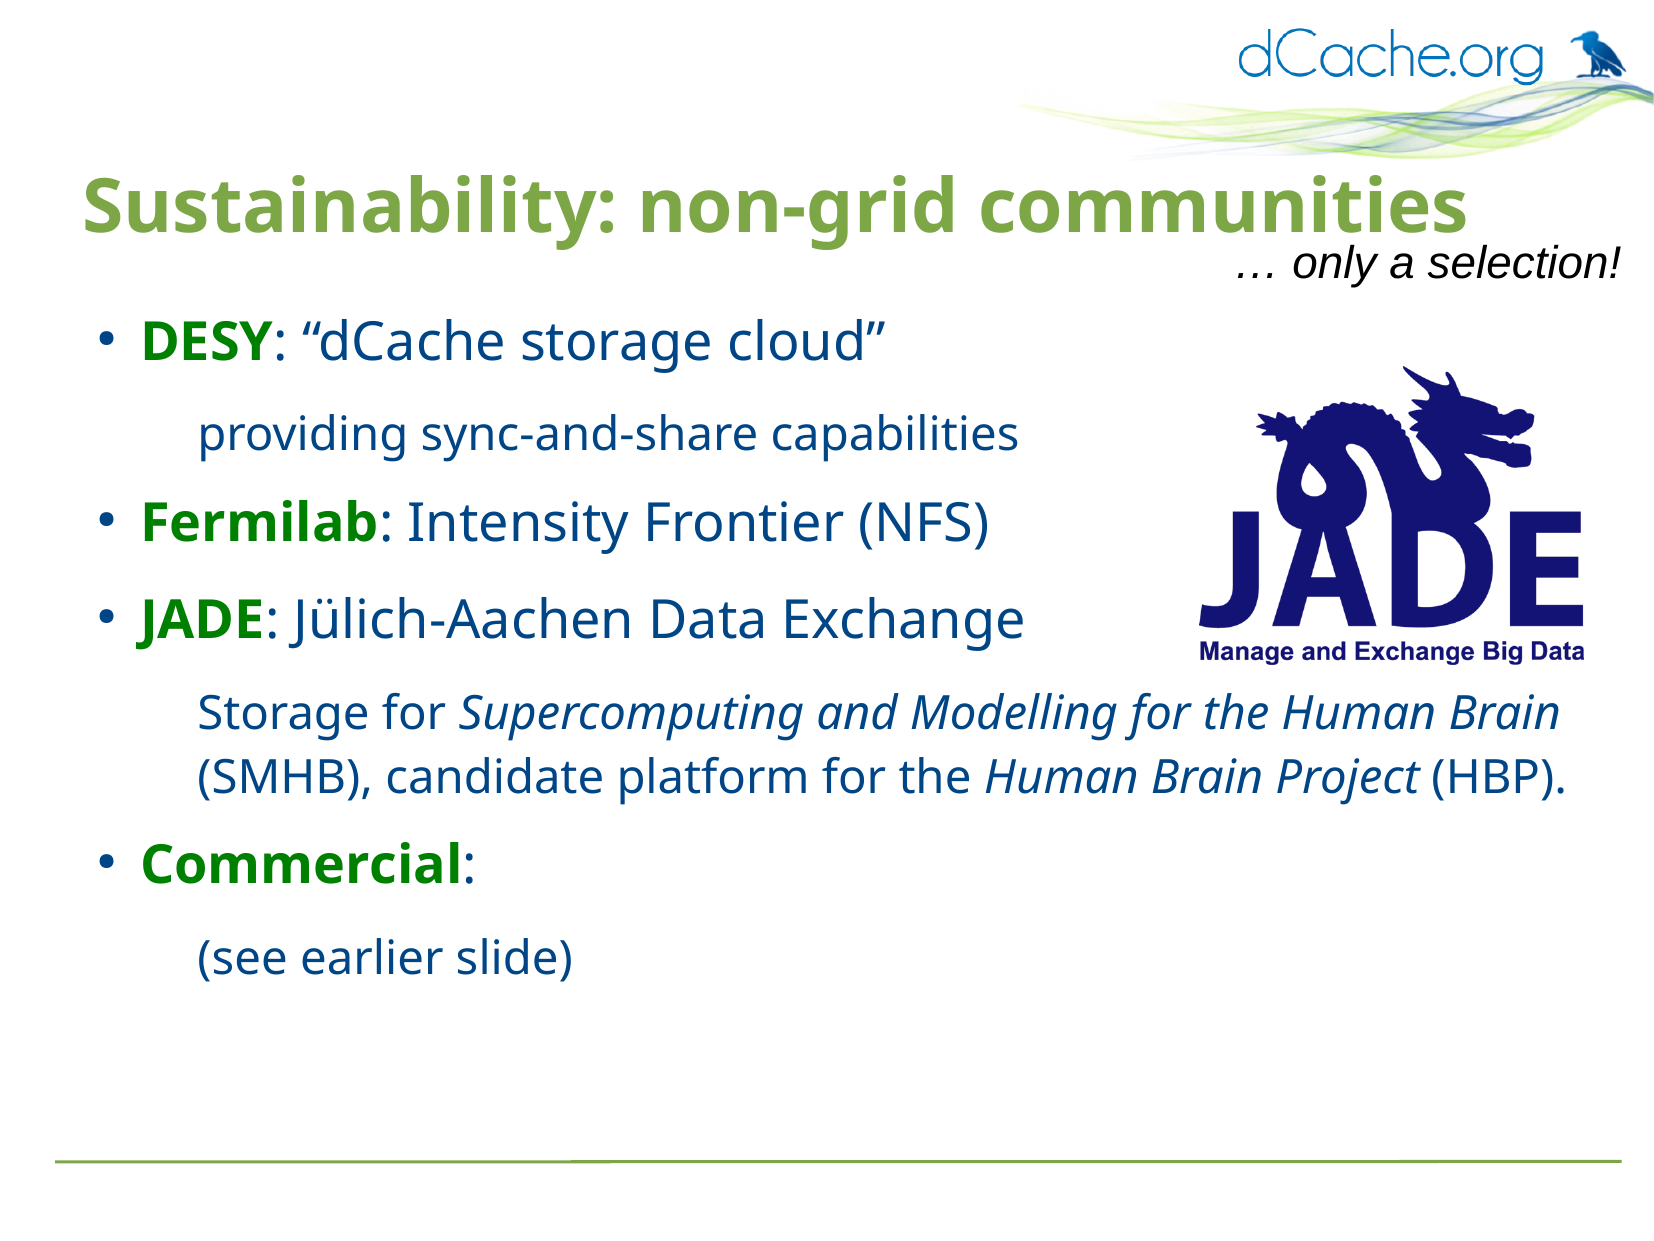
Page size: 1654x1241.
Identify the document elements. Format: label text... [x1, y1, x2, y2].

list DESY: “dCache storage cloud” providing sync-and-share capabilities Fermilab: Intensity Frontier (NFS) JADE: Jülich-Aachen Data Exchange Storage for Supercomputing and Modelling for the Human Brain (SMHB), candidate platform for the Human Brain Project (HBP). Commercial: (see earlier slide) [82, 302, 1571, 1023]
picture [956, 16, 1654, 169]
title Sustainability: non-grid communities [82, 155, 1605, 252]
text_box … only a selection! [1191, 230, 1637, 297]
picture [1199, 366, 1584, 665]
